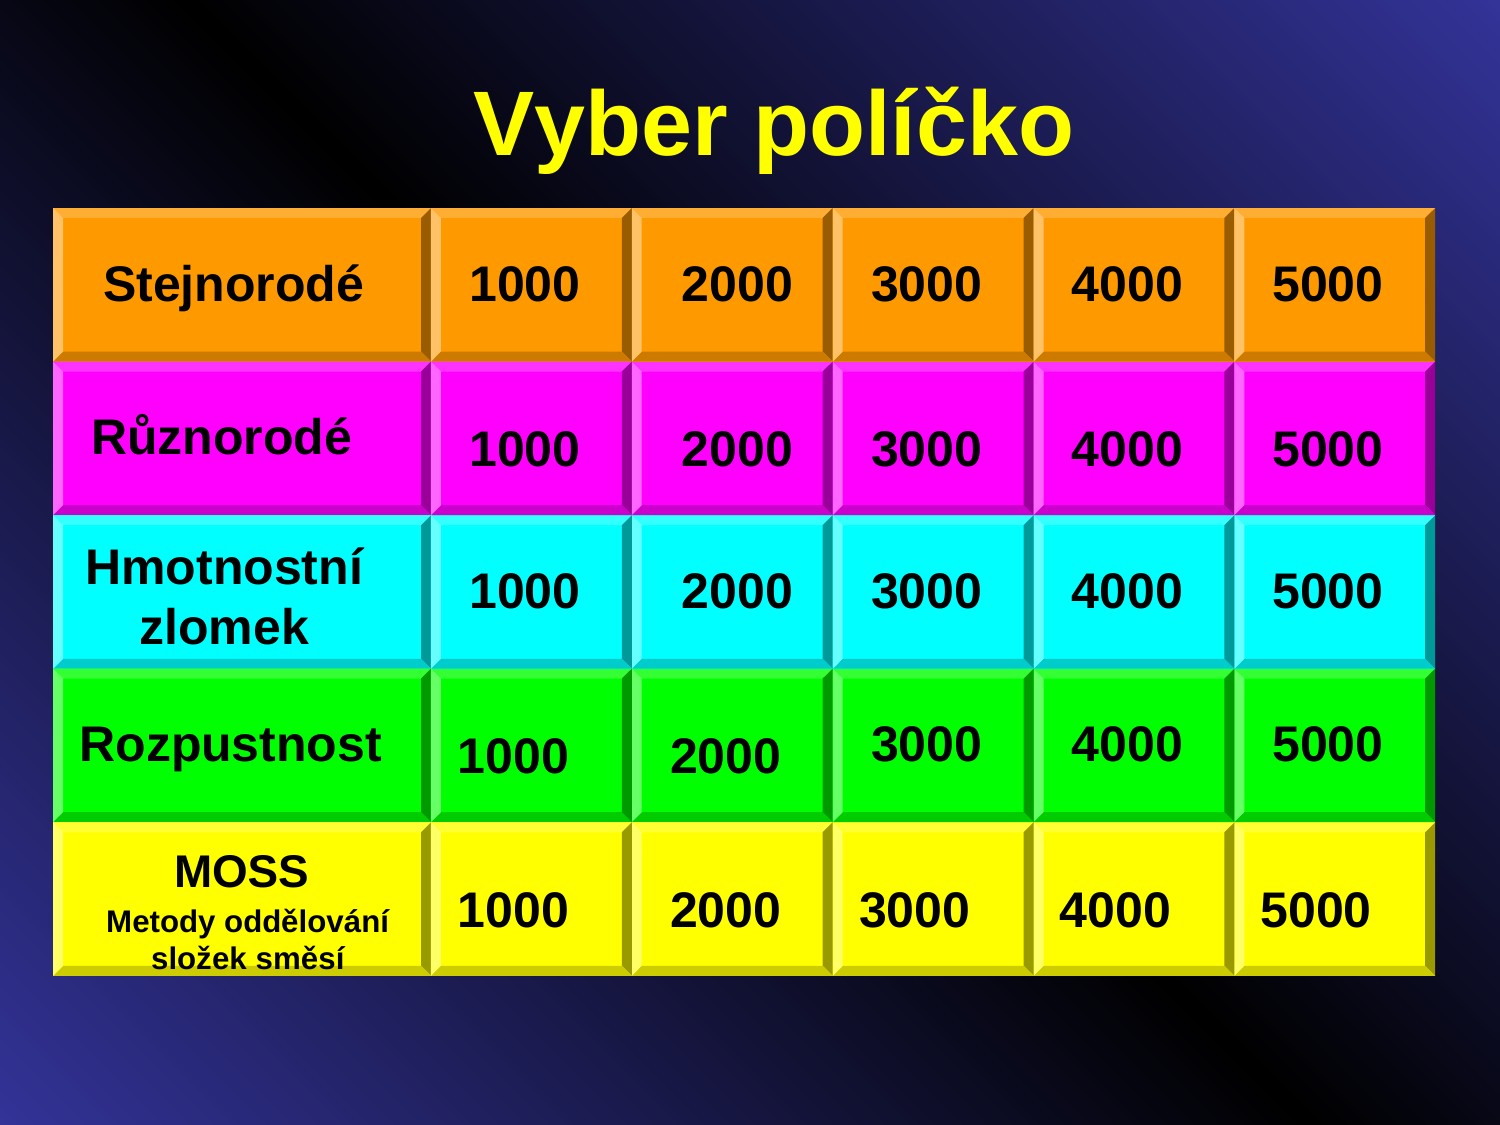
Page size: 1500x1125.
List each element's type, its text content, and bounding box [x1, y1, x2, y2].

text_box [55, 362, 430, 515]
text_box 4000 [1057, 408, 1211, 485]
text_box 1000 [454, 408, 609, 485]
text_box 4000 [1057, 243, 1211, 319]
text_box [54, 966, 64, 976]
text_box [64, 823, 430, 893]
text_box 3000 [856, 243, 1010, 319]
text_box 2000 [667, 408, 809, 485]
text_box 3000 [856, 408, 1010, 485]
text_box 5000 [1257, 550, 1412, 627]
text_box 5000 [1257, 243, 1412, 319]
text_box Stejnorodé [88, 243, 396, 319]
text_box 2000 [667, 243, 821, 319]
text_box Různorodé [76, 397, 396, 473]
text_box 4000 [1057, 704, 1211, 780]
text_box Hmotnostní zlomek [64, 527, 384, 663]
text_box Metody oddělování složek směsí [64, 893, 432, 984]
text_box 4000 [1045, 869, 1199, 945]
text_box 3000 [856, 704, 1010, 780]
text_box Rozpustnost [64, 704, 408, 780]
text_box 2000 [667, 550, 821, 627]
text_box [55, 669, 430, 822]
text_box 4000 [1057, 550, 1211, 627]
text_box 3000 [844, 869, 999, 945]
text_box 2000 [655, 869, 810, 945]
text_box 1000 [454, 243, 609, 319]
text_box 1000 [442, 869, 597, 945]
text_box [55, 209, 430, 361]
text_box 1000 [454, 550, 609, 627]
text_box MOSS [159, 834, 361, 893]
text_box [433, 208, 631, 361]
text_box 3000 [856, 550, 1010, 627]
text_box [432, 208, 1436, 976]
text_box 5000 [1246, 869, 1400, 945]
text_box 5000 [1257, 704, 1412, 780]
text_box 5000 [1257, 408, 1412, 485]
text_box 2000 [655, 716, 810, 792]
title Vyber políčko [372, 54, 1142, 183]
text_box 1000 [442, 716, 597, 792]
text_box [55, 516, 430, 668]
